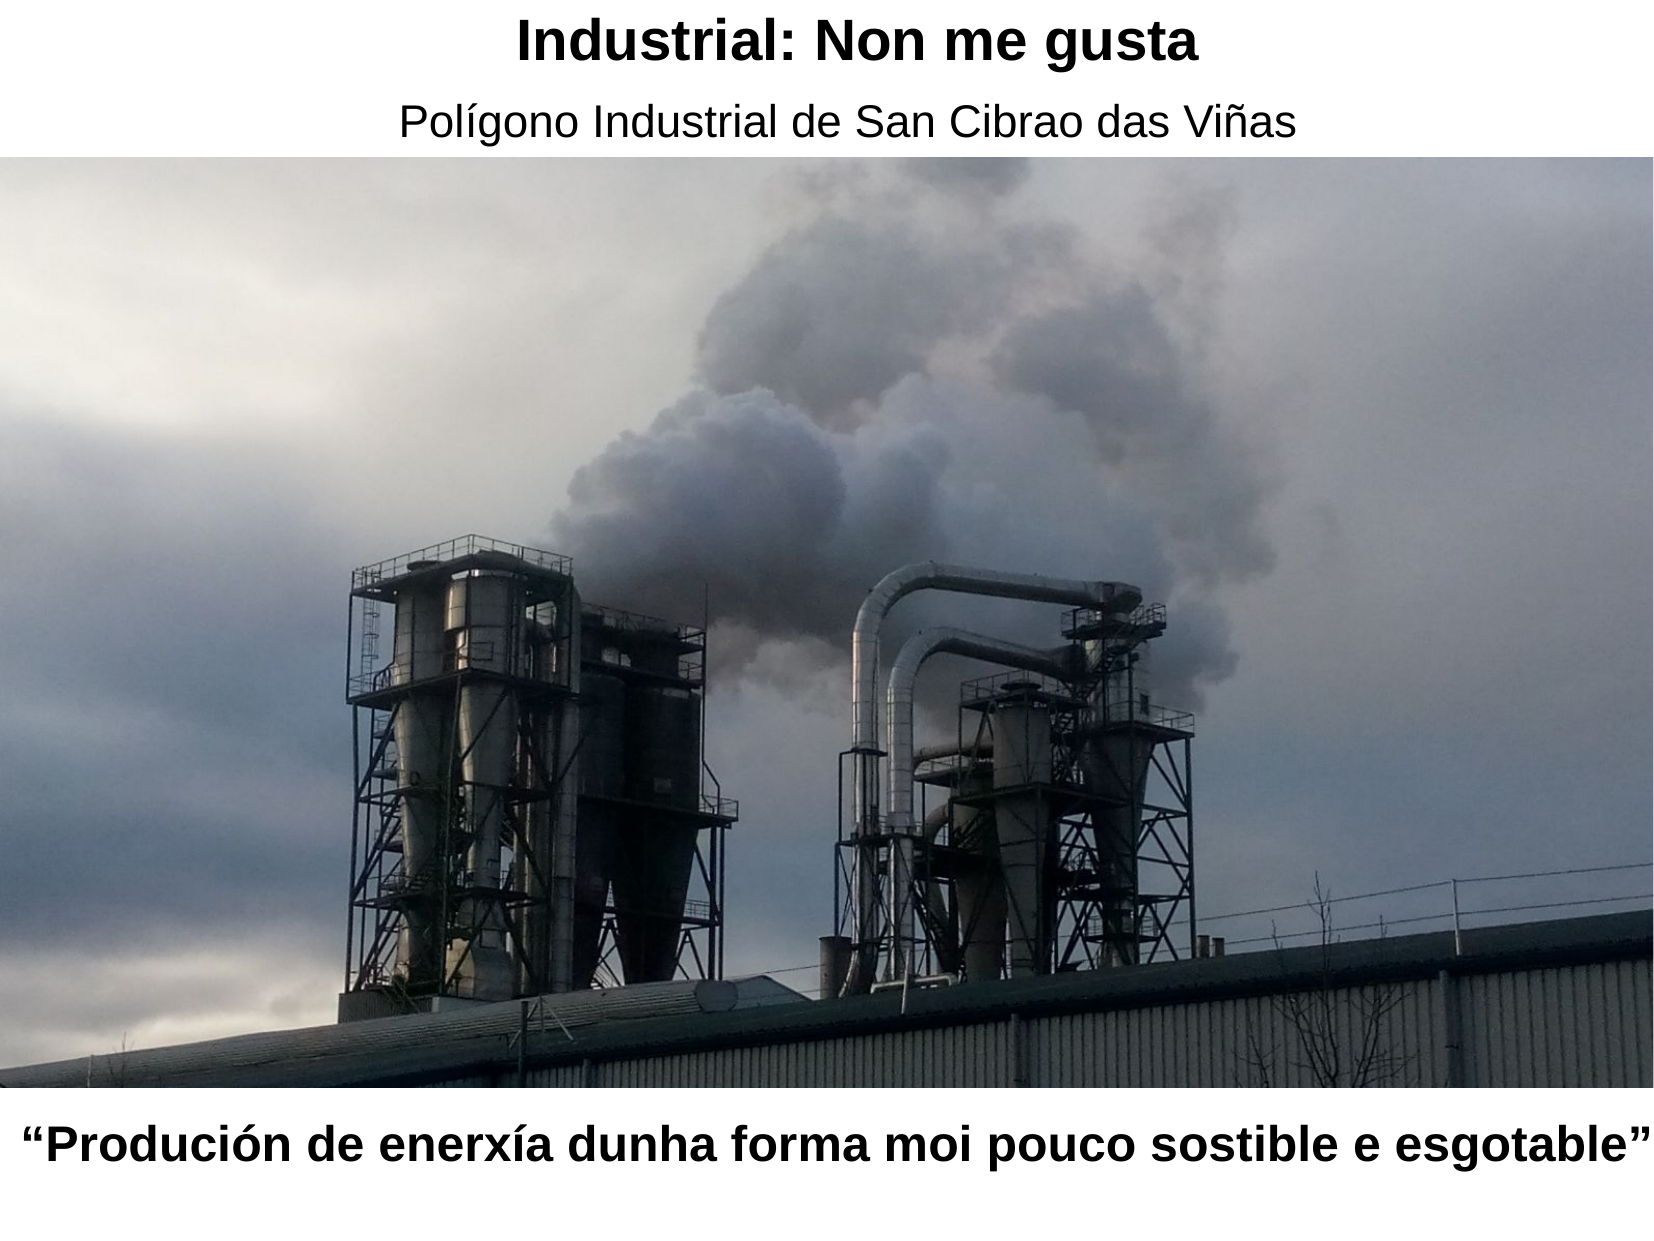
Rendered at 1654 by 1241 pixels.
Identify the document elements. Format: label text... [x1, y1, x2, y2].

text_box Polígono Industrial de San Cibrao das Viñas [383, 88, 1313, 155]
picture [0, 157, 1654, 1088]
text_box “Produción de enerxía dunha forma moi pouco sostible e esgotable” [5, 1109, 1654, 1182]
text_box Industrial: Non me gusta [501, 0, 1216, 82]
